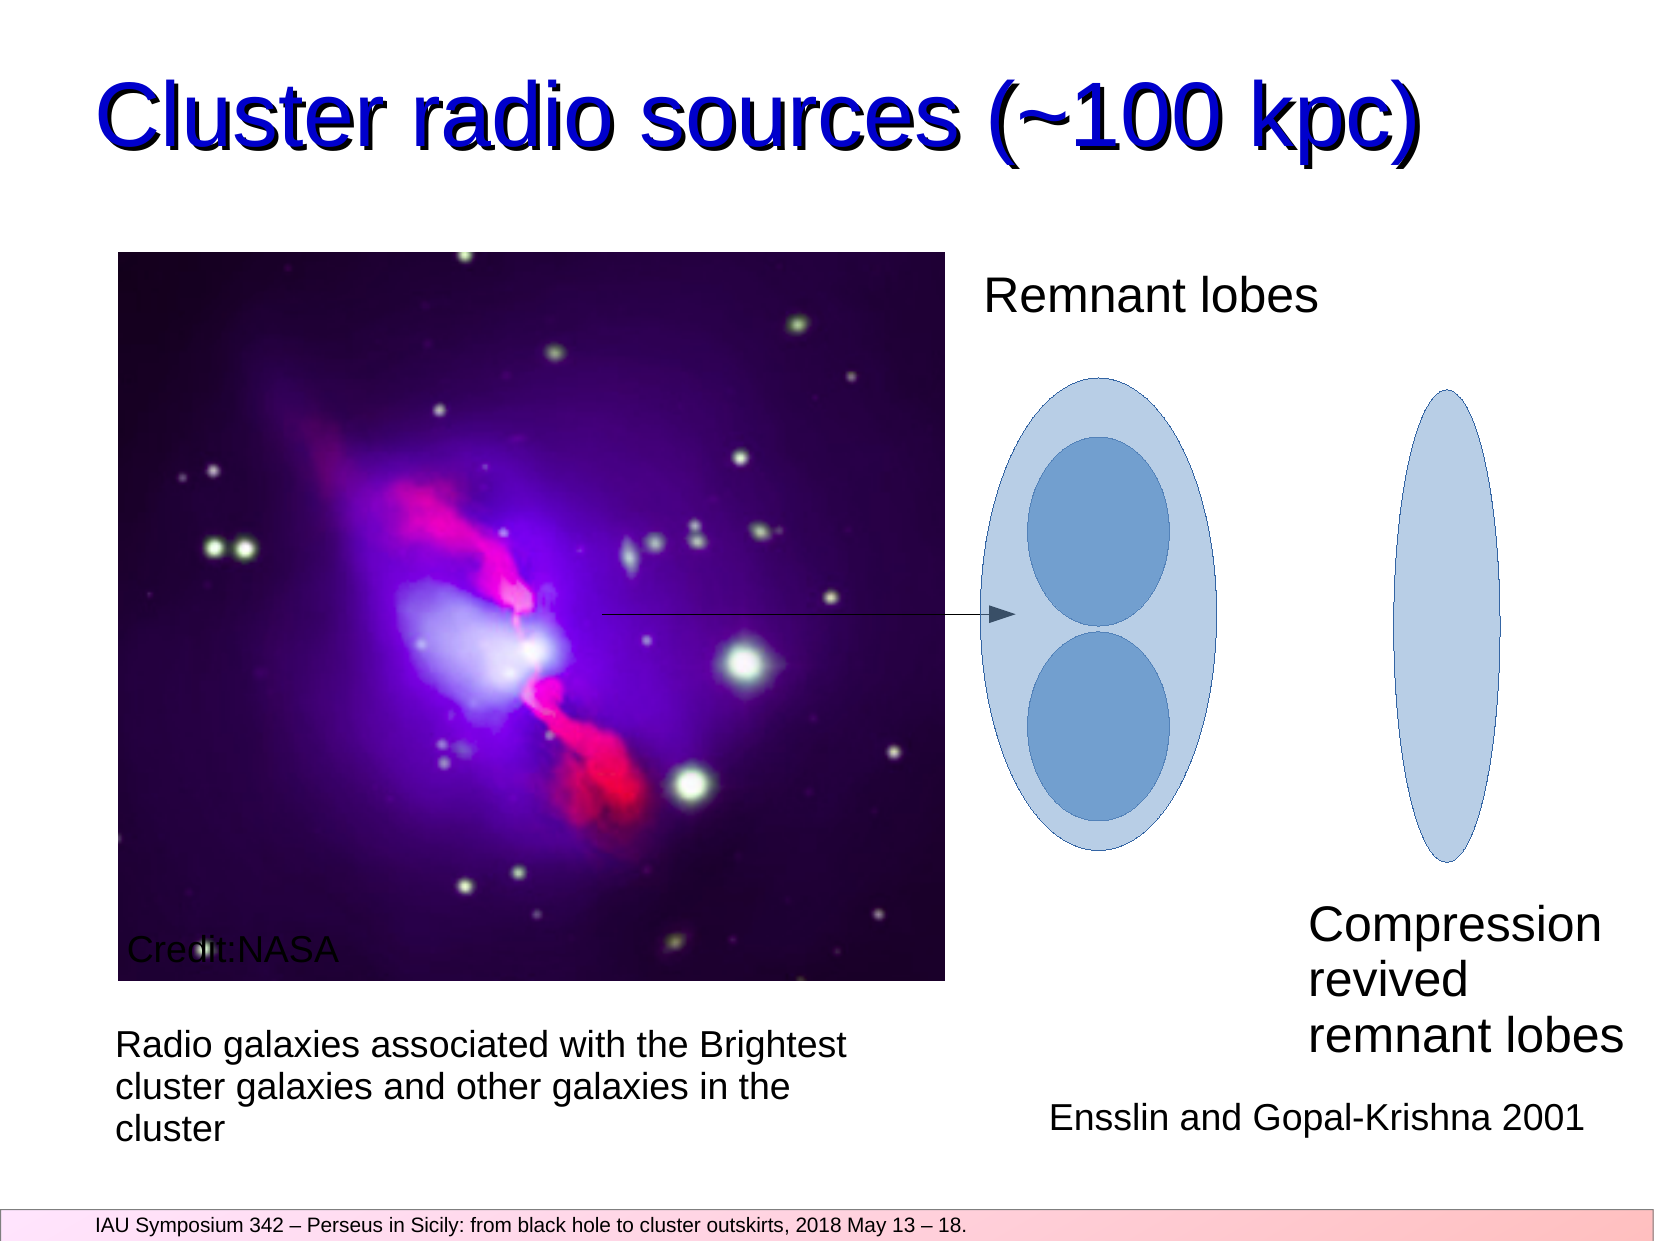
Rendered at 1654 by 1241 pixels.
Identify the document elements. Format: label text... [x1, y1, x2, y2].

text_box Radio galaxies associated with the Brightest cluster galaxies and other galaxies in the cluster [100, 1015, 916, 1157]
title Cluster radio sources (~100 kpc) [94, 63, 1583, 167]
text_box Remnant lobes [968, 259, 1418, 331]
text_box [980, 377, 1217, 851]
picture [118, 252, 945, 981]
text_box Credit:NASA [112, 921, 432, 979]
text_box Ensslin and Gopal-Krishna 2001 [1034, 1089, 1654, 1231]
text_box Compression revived remnant lobes [1293, 888, 1654, 1071]
text_box [1393, 389, 1501, 863]
